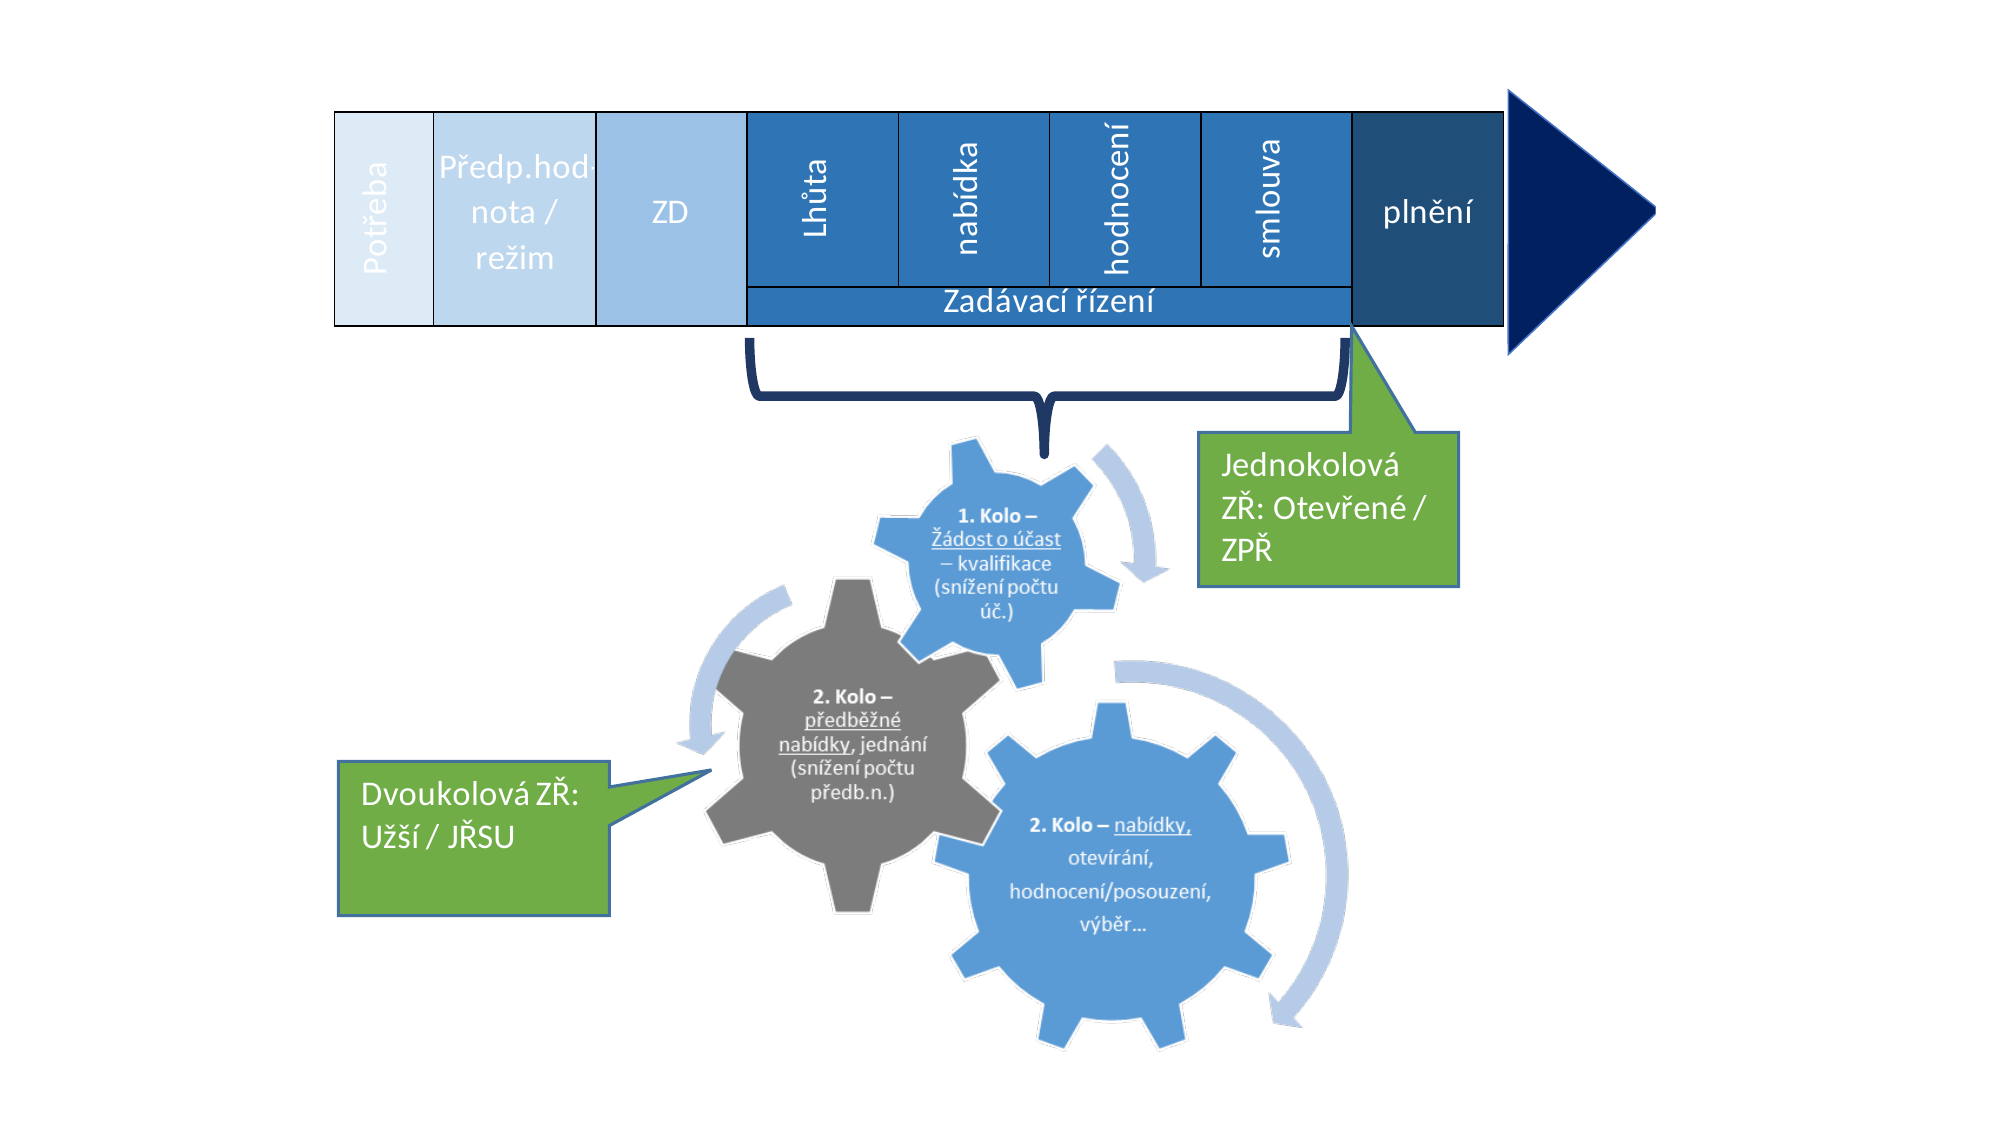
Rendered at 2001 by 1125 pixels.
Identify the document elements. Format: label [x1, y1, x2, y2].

picture [333, 65, 1656, 1058]
